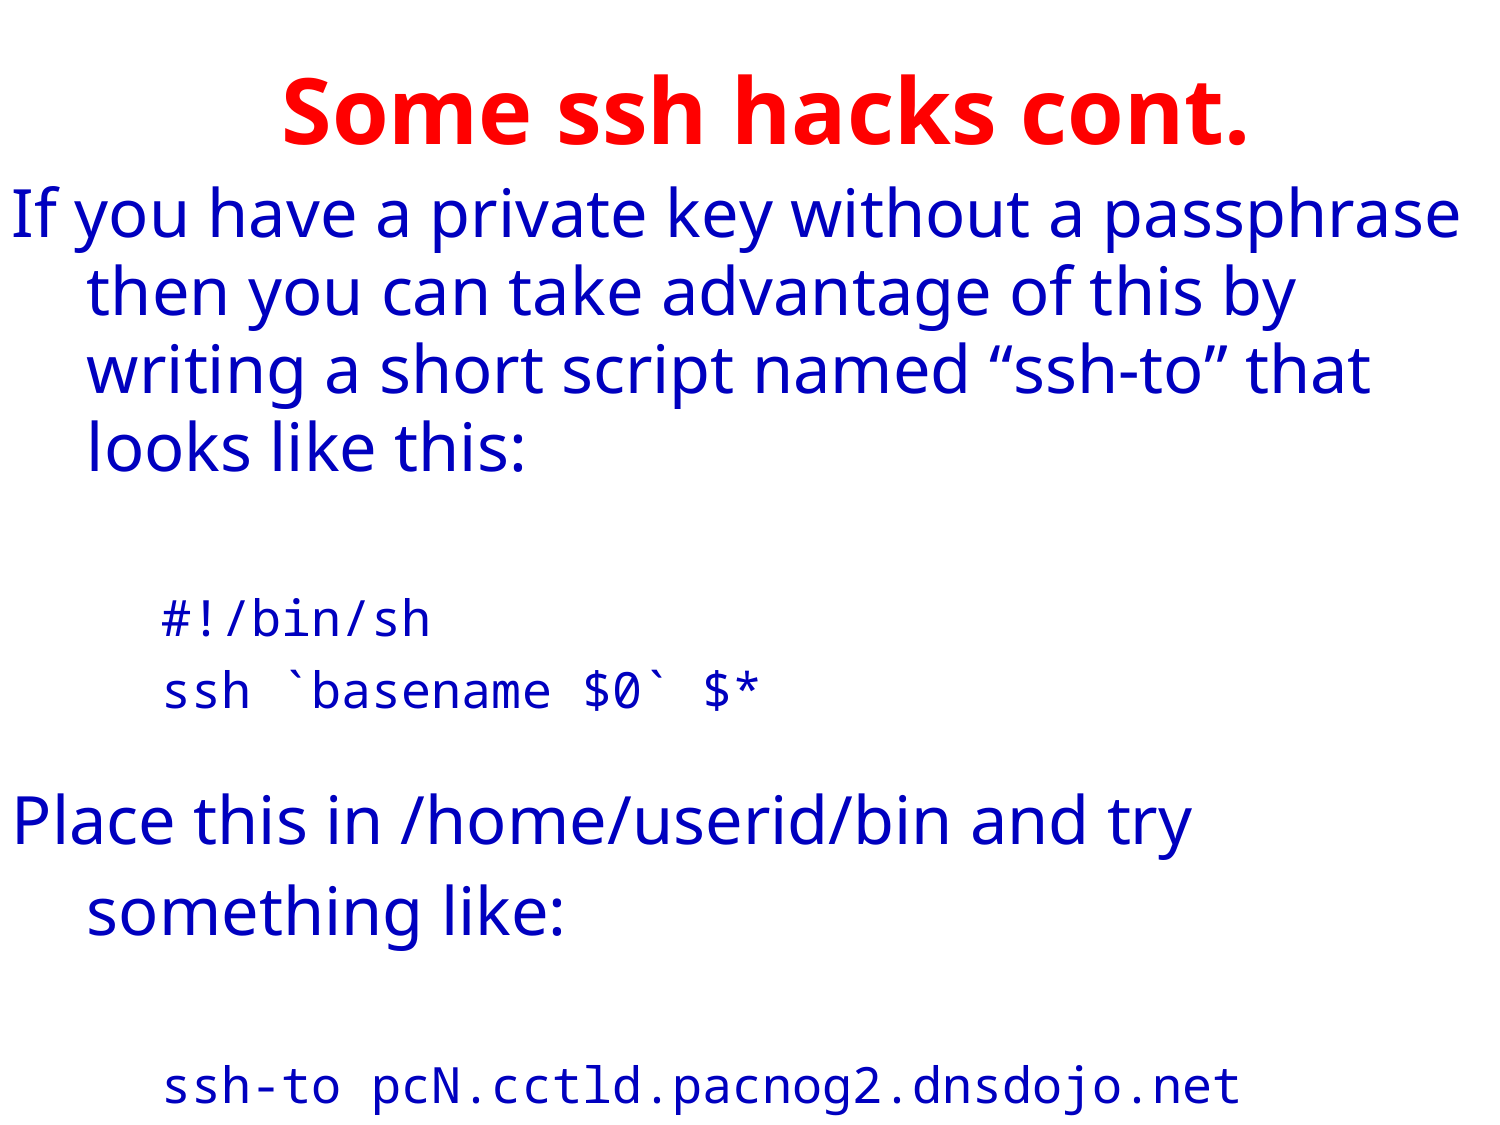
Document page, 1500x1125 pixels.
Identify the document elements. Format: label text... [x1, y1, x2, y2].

list If you have a private key without a passphrase then you can take advantage of this by writing a short script named “ssh-to” that looks like this: #!/bin/sh ssh `basename $0` $* Place this in /home/userid/bin and try something like: ssh-to pcN.cctld.pacnog2.dnsdojo.net ssh-to pcN.cctld.pacnog2.dnsdojo.net uptime [11, 175, 1480, 1107]
title Some ssh hacks cont. [71, 46, 1462, 169]
